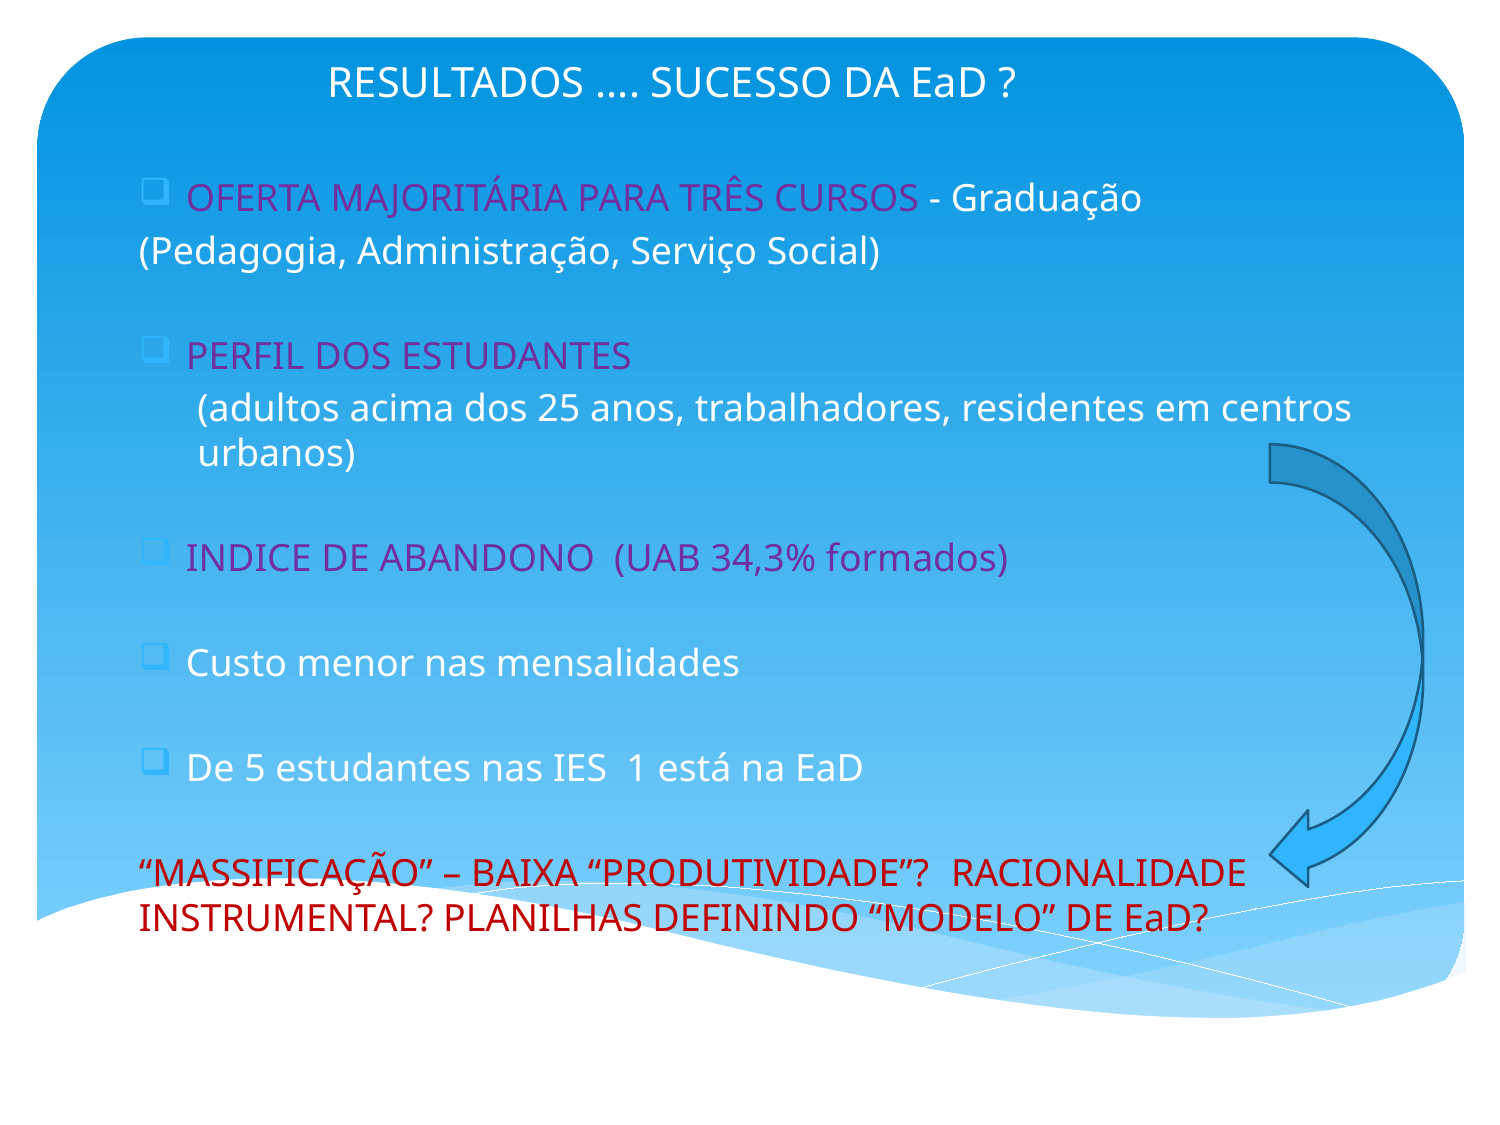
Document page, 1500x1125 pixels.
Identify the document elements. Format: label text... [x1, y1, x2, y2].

subtitle OFERTA MAJORITÁRIA PARA TRÊS CURSOS - Graduação (Pedagogia, Administração, Serviço Social) PERFIL DOS ESTUDANTES (adultos acima dos 25 anos, trabalhadores, residentes em centros urbanos) INDICE DE ABANDONO (UAB 34,3% formados) Custo menor nas mensalidades De 5 estudantes nas IES 1 está na EaD “MASSIFICAÇÃO” – BAIXA “PRODUTIVIDADE”? RACIONALIDADE INSTRUMENTAL? PLANILHAS DEFININDO “MODELO” DE EaD? [123, 166, 1376, 1035]
text_box [1269, 444, 1424, 887]
title RESULTADOS .... SUCESSO DA EaD ? [312, 42, 1326, 114]
